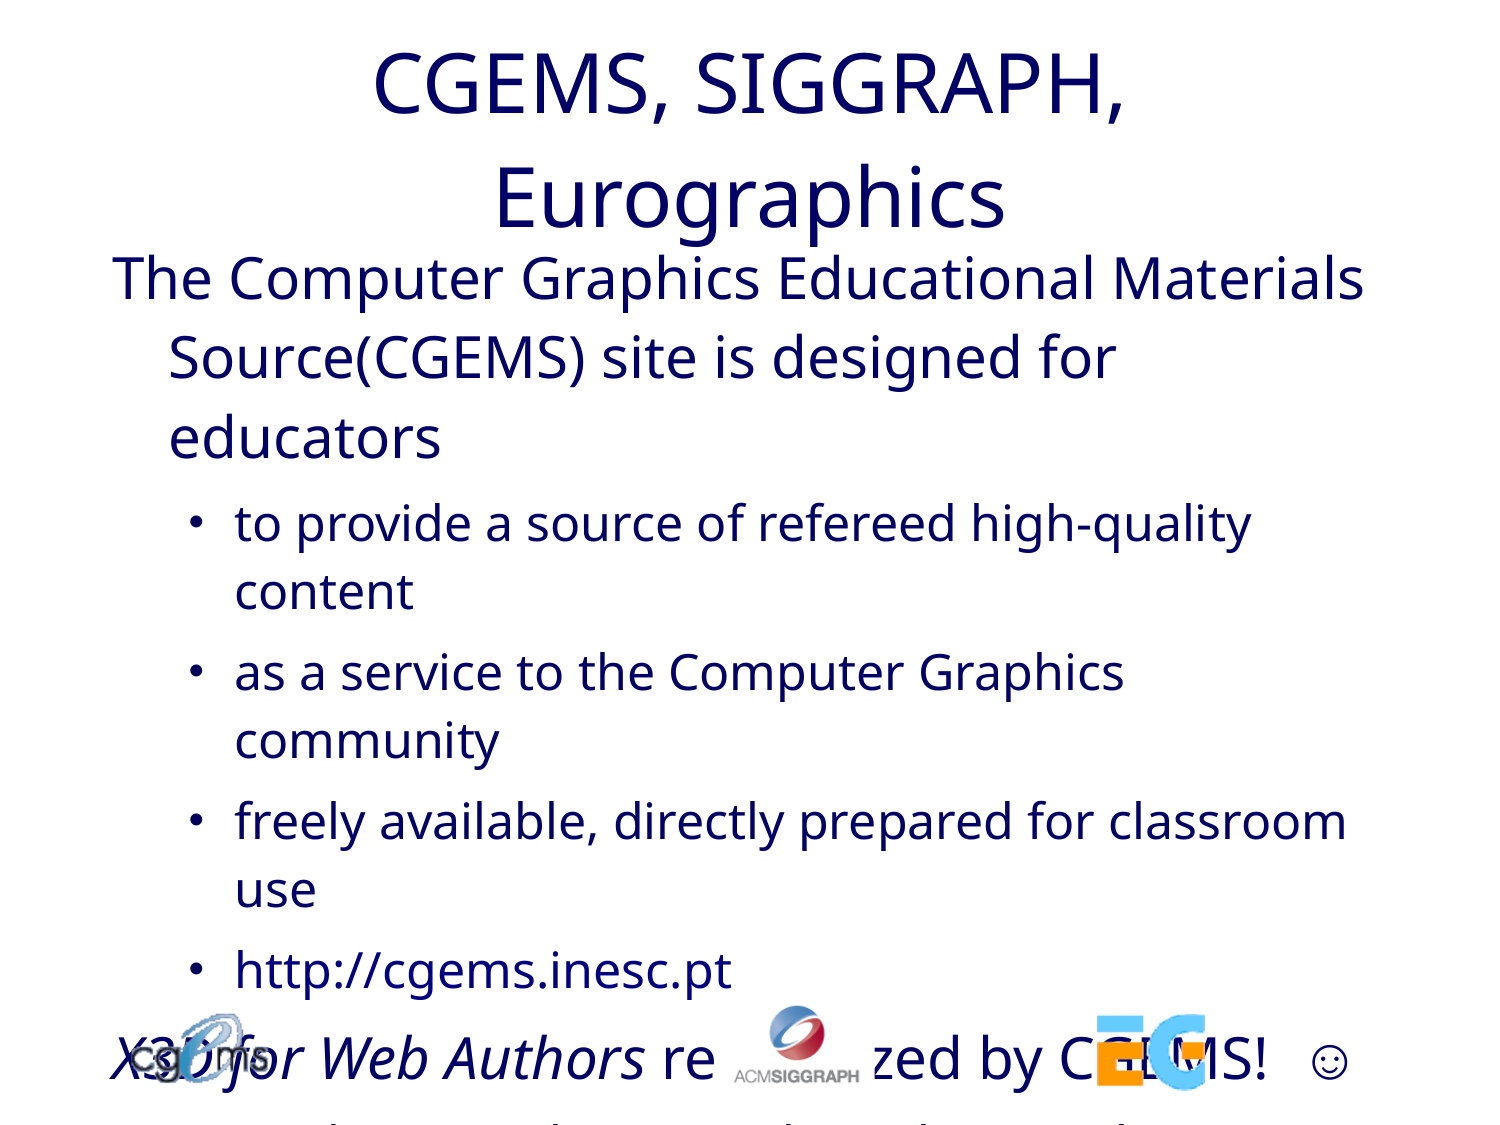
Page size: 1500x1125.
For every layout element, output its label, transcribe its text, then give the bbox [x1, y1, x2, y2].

list The Computer Graphics Educational Materials Source(CGEMS) site is designed for educators to provide a source of refereed high-quality content as a service to the Computer Graphics community freely available, directly prepared for classroom use http://cgems.inesc.pt X3D for Web Authors recognized by CGEMS! ☺ Book materials: X3D-Edit tool, examples, slidesets Received jury award for Best Submission 2008 CGEMS supported by SIGGRAPH, Eurographics [112, 237, 1388, 1000]
picture [122, 1006, 283, 1088]
picture [1097, 1014, 1205, 1092]
title CGEMS, SIGGRAPH, Eurographics [112, 44, 1388, 232]
picture [718, 989, 875, 1101]
